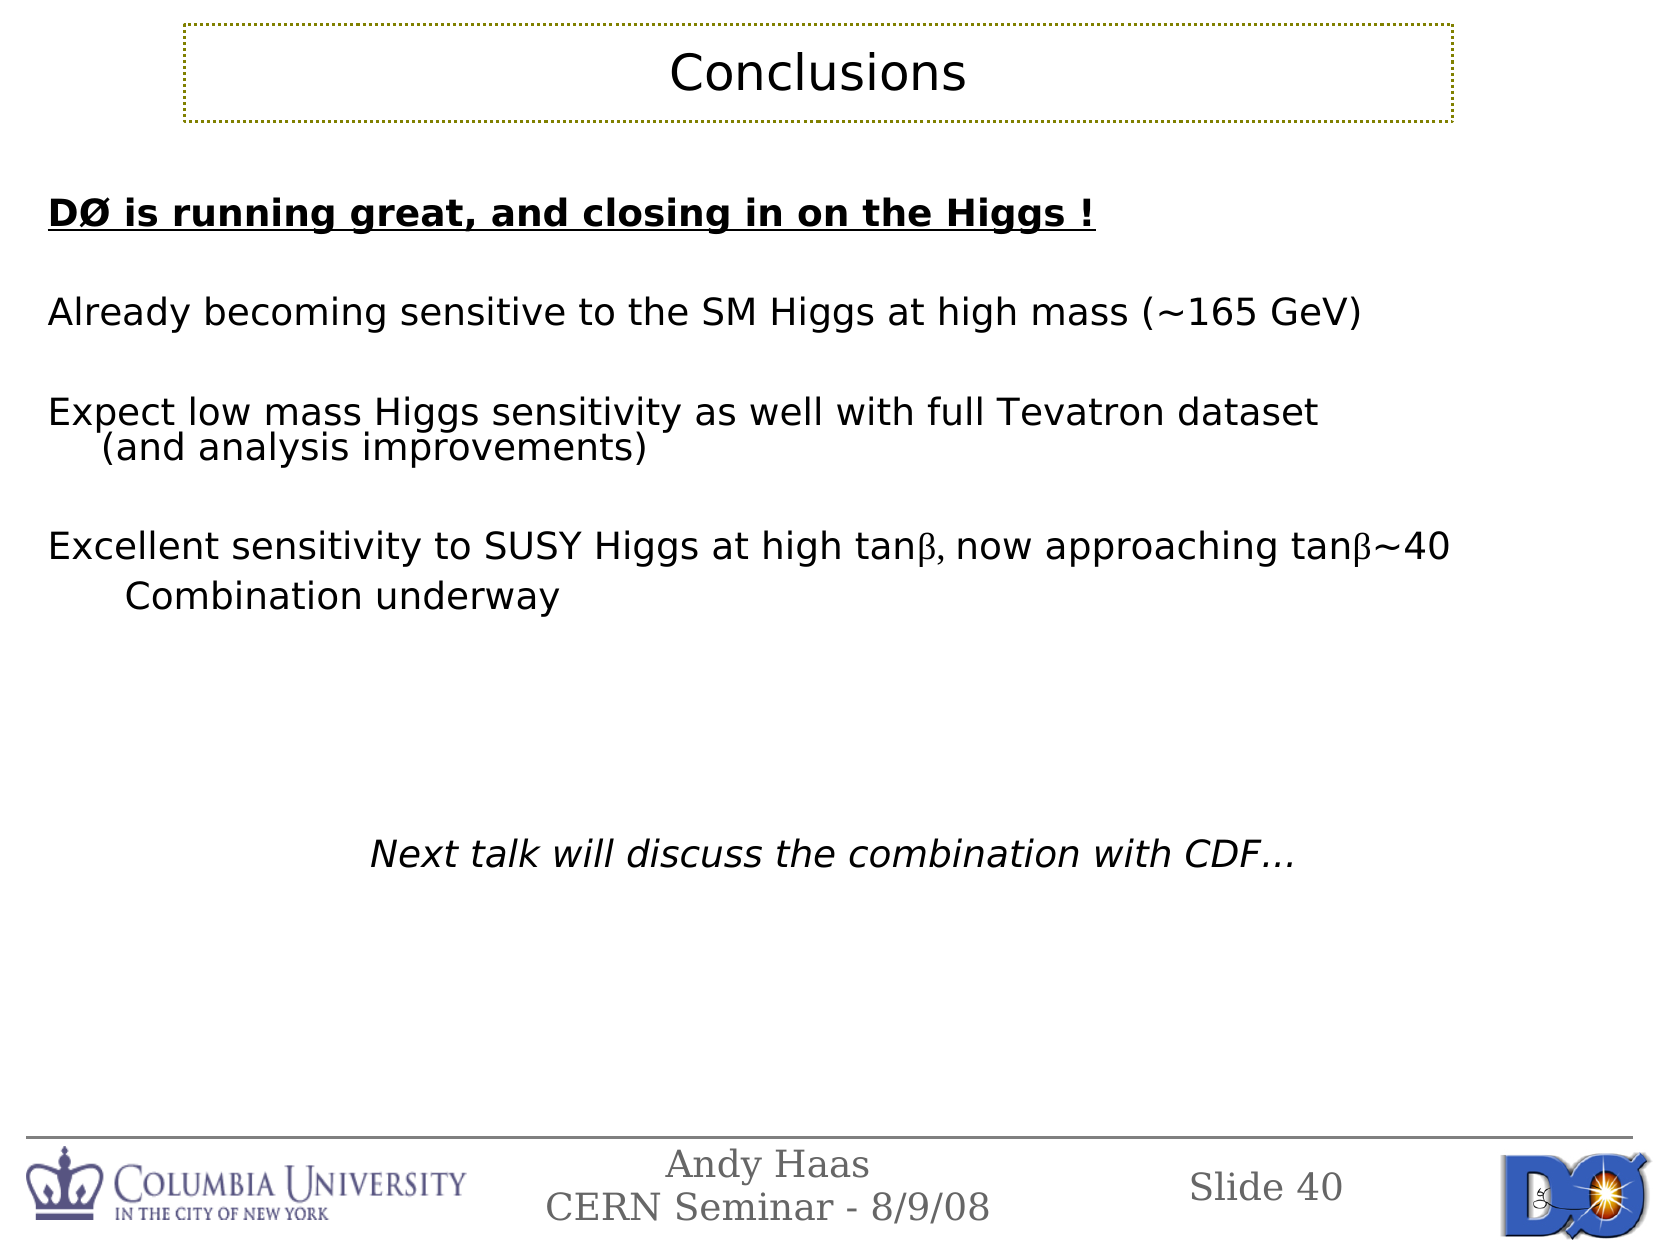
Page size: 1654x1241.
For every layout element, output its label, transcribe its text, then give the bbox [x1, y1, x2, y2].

title Conclusions [184, 24, 1453, 122]
picture [1497, 1149, 1654, 1241]
list DØ is running great, and closing in on the Higgs ! Already becoming sensitive to the SM Higgs at high mass (~165 GeV) Expect low mass Higgs sensitivity as well with full Tevatron dataset (and analysis improvements) Excellent sensitivity to SUSY Higgs at high tanβ, now approaching tanβ~40 Combination underway Next talk will discuss the combination with CDF... [30, 140, 1621, 1125]
